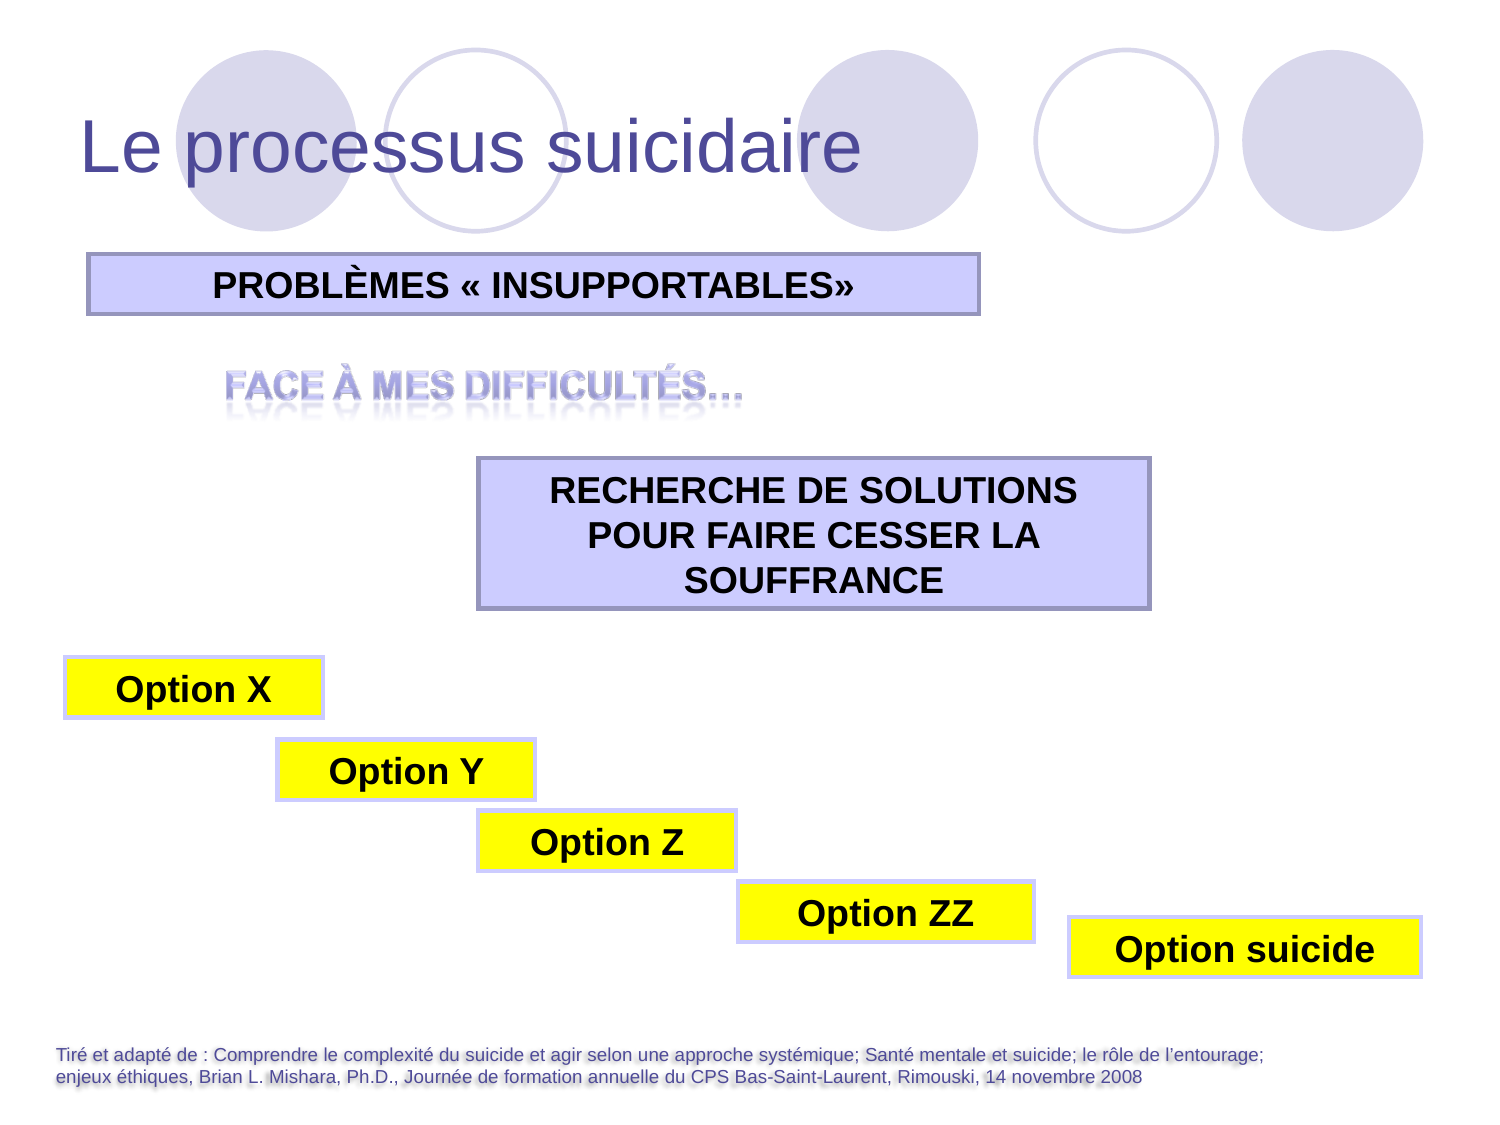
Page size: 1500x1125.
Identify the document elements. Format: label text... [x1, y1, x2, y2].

text_box Option suicide [1069, 916, 1422, 978]
text_box RECHERCHE DE SOLUTIONS POUR FAIRE CESSER LA SOUFFRANCE [478, 458, 1150, 609]
text_box Option Z [478, 810, 737, 872]
picture [31, 1028, 1340, 1109]
text_box PROBLÈMES « INSUPPORTABLES» [88, 253, 980, 315]
text_box Option X [64, 656, 323, 718]
text_box Tiré et adapté de : Comprendre le complexité du suicide et agir selon une approche systémique; Santé mentale et suicide; le rôle de l’entourage; enjeux éthiques, Brian L. Mishara, Ph.D., Journée de formation annuelle du CPS Bas-Saint-Laurent, Rimouski, 14 novembre 2008 [41, 1034, 1331, 1096]
text_box Option ZZ [738, 881, 1034, 942]
text_box Le processus suicidaire [64, 90, 880, 196]
picture [197, 348, 1067, 456]
text_box Option Y [277, 739, 536, 801]
